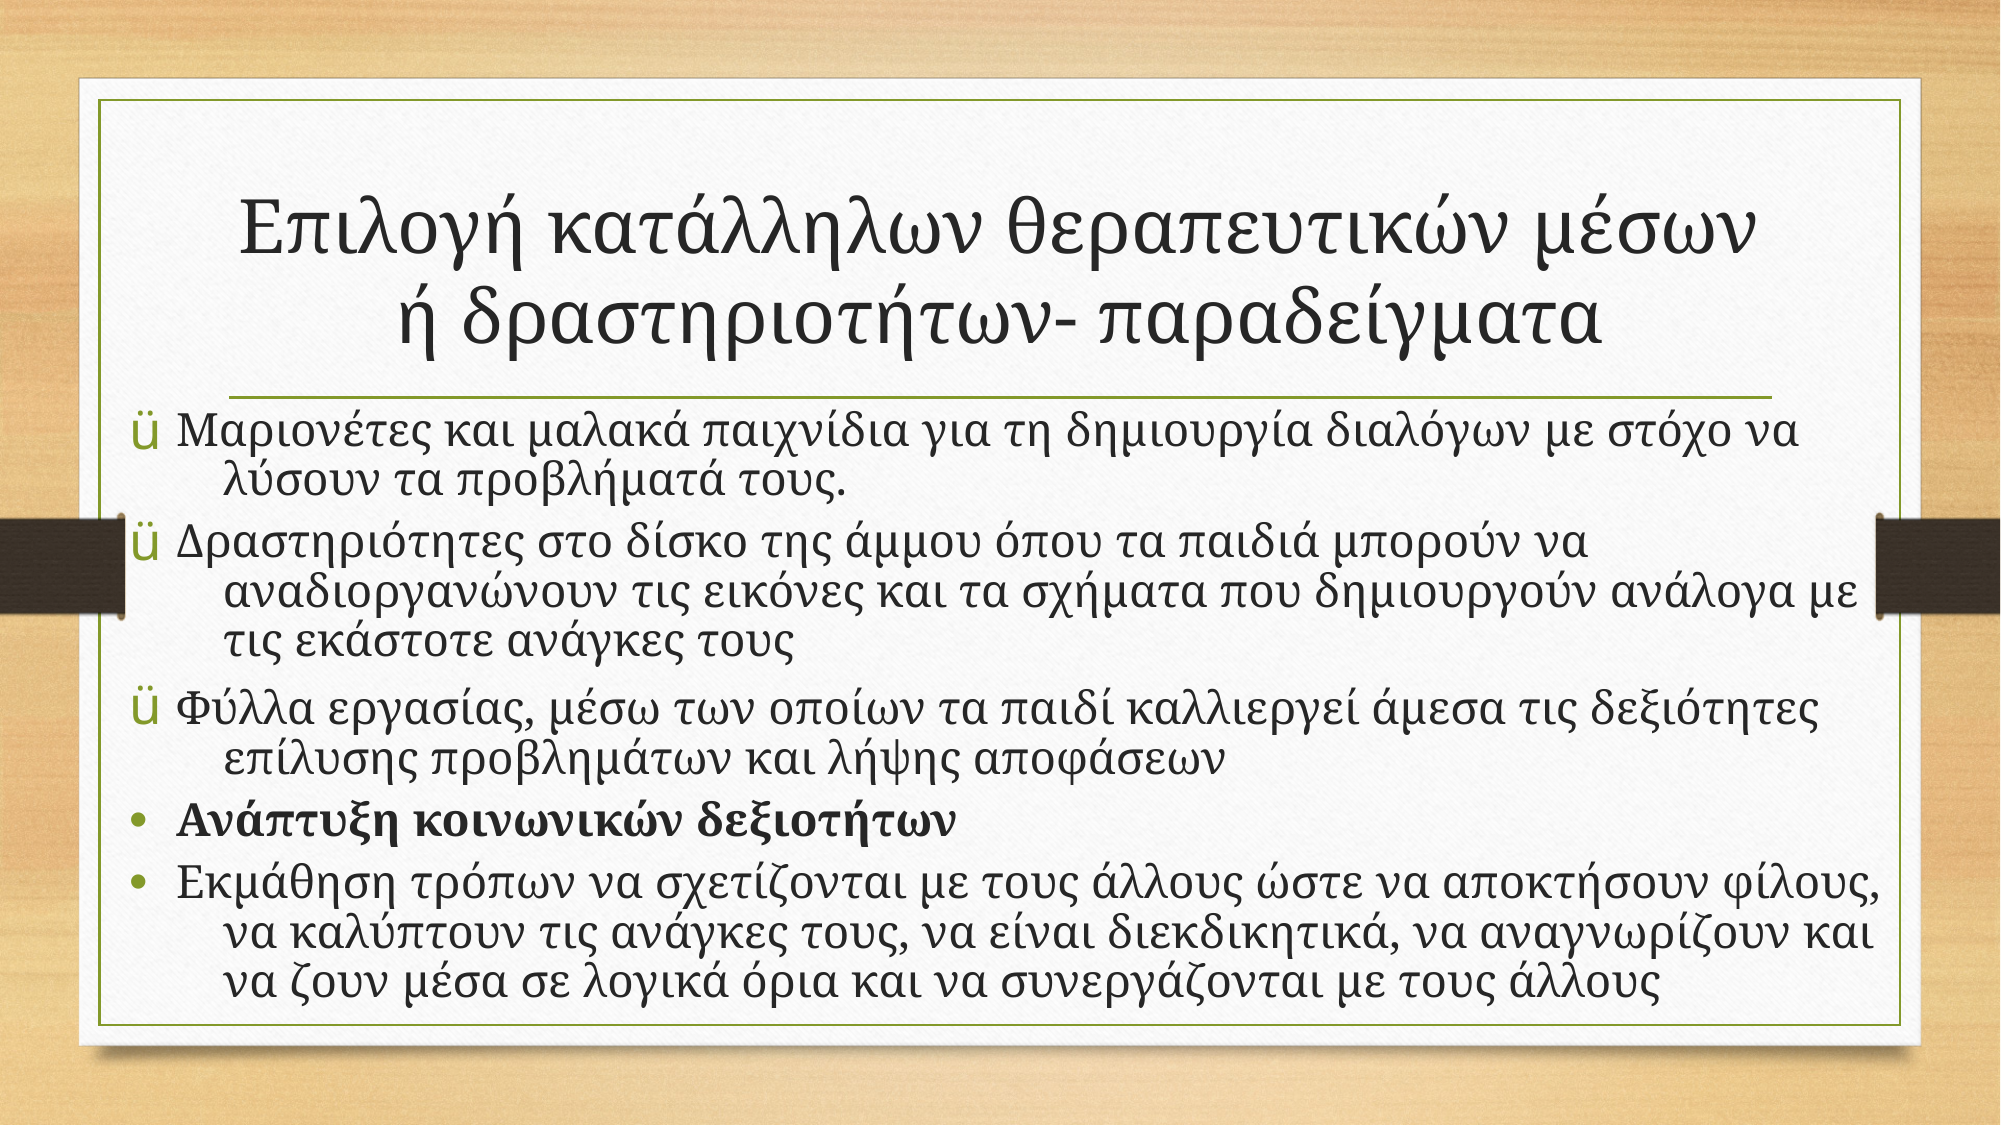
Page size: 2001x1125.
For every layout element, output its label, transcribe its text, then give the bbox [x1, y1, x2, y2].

title Επιλογή κατάλληλων θεραπευτικών μέσων ή δραστηριοτήτων- παραδείγματα [212, 161, 1788, 376]
list Μαριονέτες και μαλακά παιχνίδια για τη δημιουργία διαλόγων με στόχο να λύσουν τα προβλήματά τους. Δραστηριότητες στο δίσκο της άμμου όπου τα παιδιά μπορούν να αναδιοργανώνουν τις εικόνες και τα σχήματα που δημιουργούν ανάλογα με τις εκάστοτε ανάγκες τους Φύλλα εργασίας, μέσω των οποίων τα παιδί καλλιεργεί άμεσα τις δεξιότητες επίλυσης προβλημάτων και λήψης αποφάσεων Ανάπτυξη κοινωνικών δεξιοτήτων Εκμάθηση τρόπων να σχετίζονται με τους άλλους ώστε να αποκτήσουν φίλους, να καλύπτουν τις ανάγκες τους, να είναι διεκδικητικά, να αναγνωρίζουν και να ζουν μέσα σε λογικά όρια και να συνεργάζονται με τους άλλους [114, 399, 1899, 1032]
